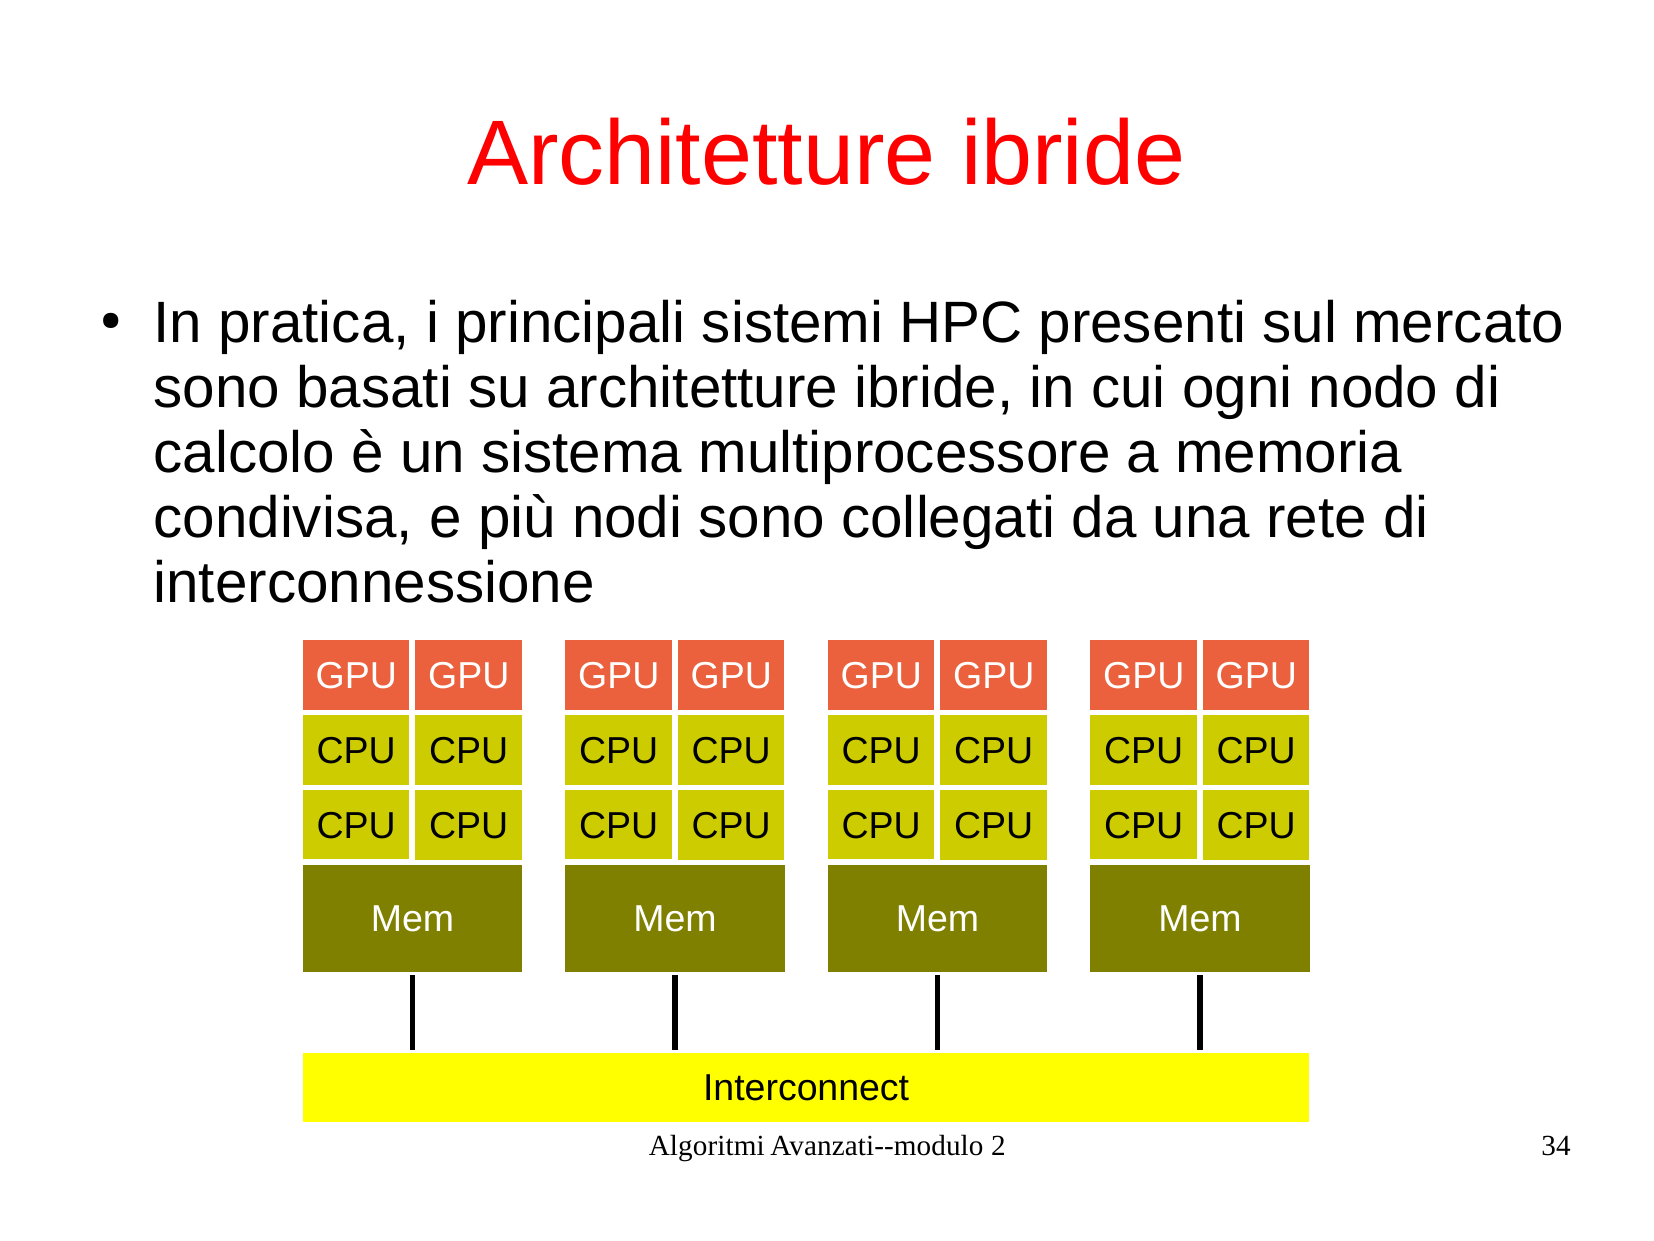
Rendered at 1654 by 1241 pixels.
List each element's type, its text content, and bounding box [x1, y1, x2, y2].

text_box GPU [1199, 637, 1313, 713]
text_box CPU [562, 713, 674, 788]
text_box CPU [299, 788, 412, 863]
text_box CPU [299, 713, 412, 788]
text_box Mem [825, 862, 1051, 975]
text_box CPU [562, 788, 674, 862]
text_box GPU [412, 637, 525, 713]
text_box CPU [1199, 788, 1313, 863]
text_box CPU [1199, 713, 1313, 788]
text_box GPU [299, 637, 412, 713]
text_box GPU [937, 637, 1050, 713]
text_box CPU [824, 713, 937, 788]
text_box CPU [674, 788, 788, 863]
text_box CPU [412, 788, 525, 863]
list In pratica, i principali sistemi HPC presenti sul mercato sono basati su architetture ibride, in cui ogni nodo di calcolo è un sistema multiprocessore a memoria condivisa, e più nodi sono collegati da una rete di interconnessione [82, 290, 1571, 1109]
text_box Mem [1087, 862, 1313, 975]
text_box CPU [1087, 713, 1199, 788]
text_box CPU [412, 713, 525, 788]
text_box GPU [562, 637, 674, 713]
text_box CPU [937, 713, 1050, 788]
text_box GPU [674, 637, 788, 713]
text_box CPU [674, 713, 788, 788]
text_box GPU [1087, 637, 1199, 713]
title Architetture ibride [82, 49, 1571, 257]
text_box GPU [824, 637, 937, 713]
text_box Mem [562, 862, 788, 975]
text_box CPU [1087, 788, 1199, 862]
text_box Mem [300, 862, 526, 975]
text_box CPU [937, 788, 1050, 863]
text_box Interconnect [299, 1050, 1313, 1126]
text_box CPU [824, 788, 937, 863]
